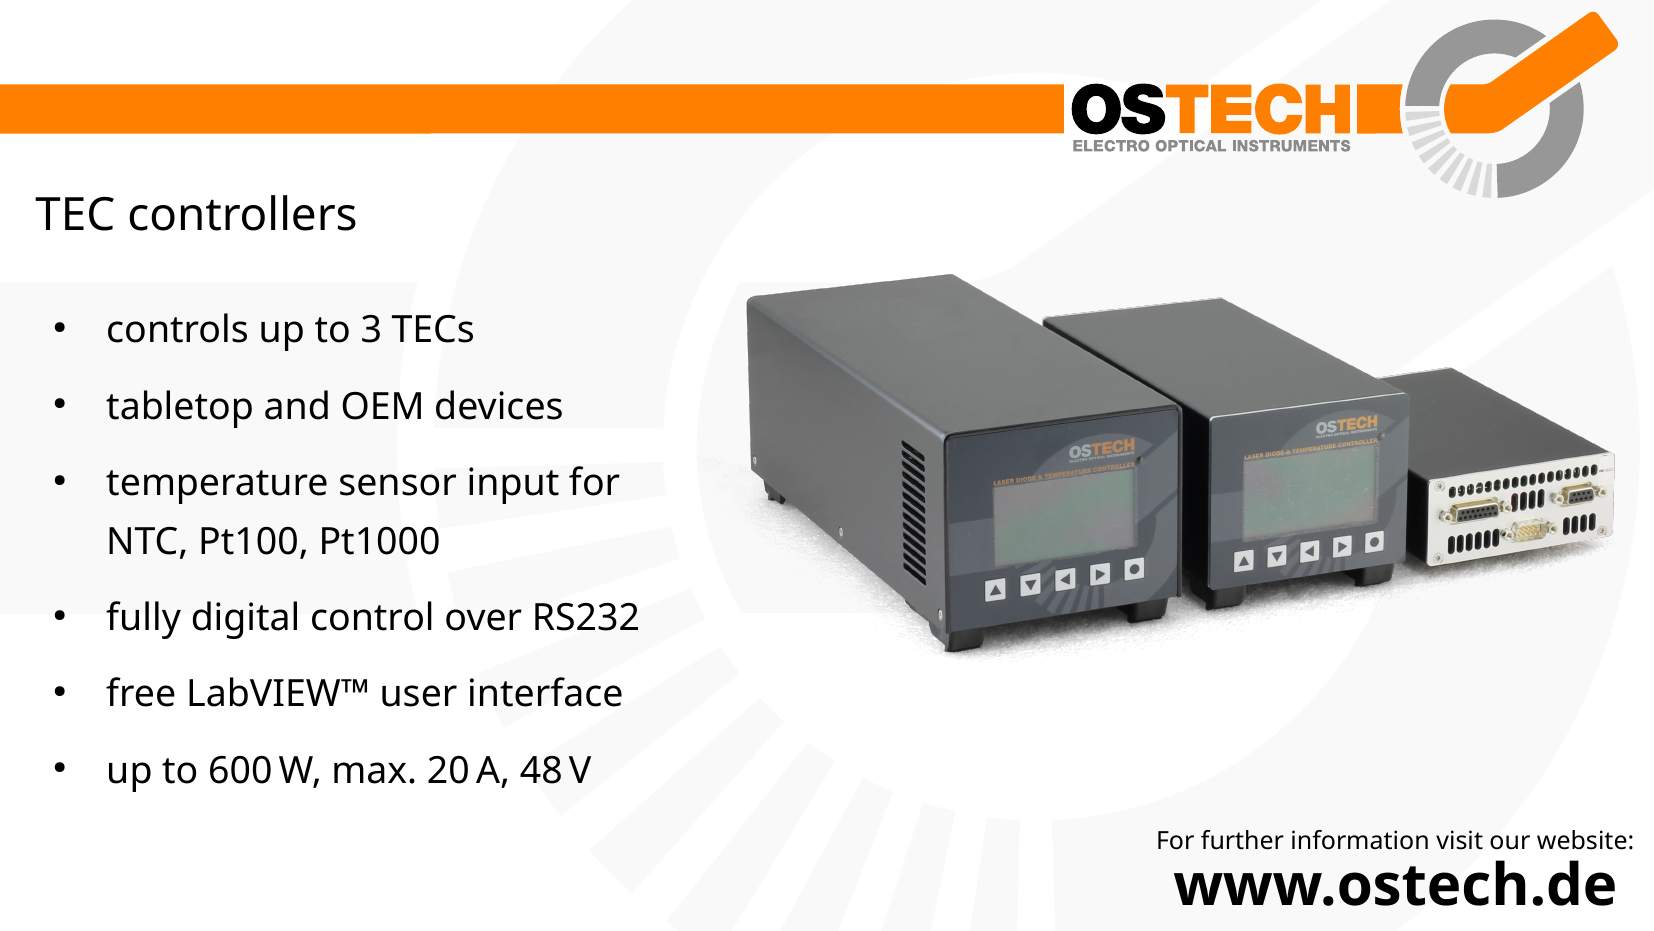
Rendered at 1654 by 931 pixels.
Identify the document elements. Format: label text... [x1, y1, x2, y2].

list controls up to 3 TECs tabletop and OEM devices temperature sensor input for NTC, Pt100, Pt1000 fully digital control over RS232 free LabVIEW™ user interface up to 600 W, max. 20 A, 48 V [35, 295, 756, 827]
picture [696, 274, 1642, 691]
title TEC controllers [35, 181, 1312, 243]
